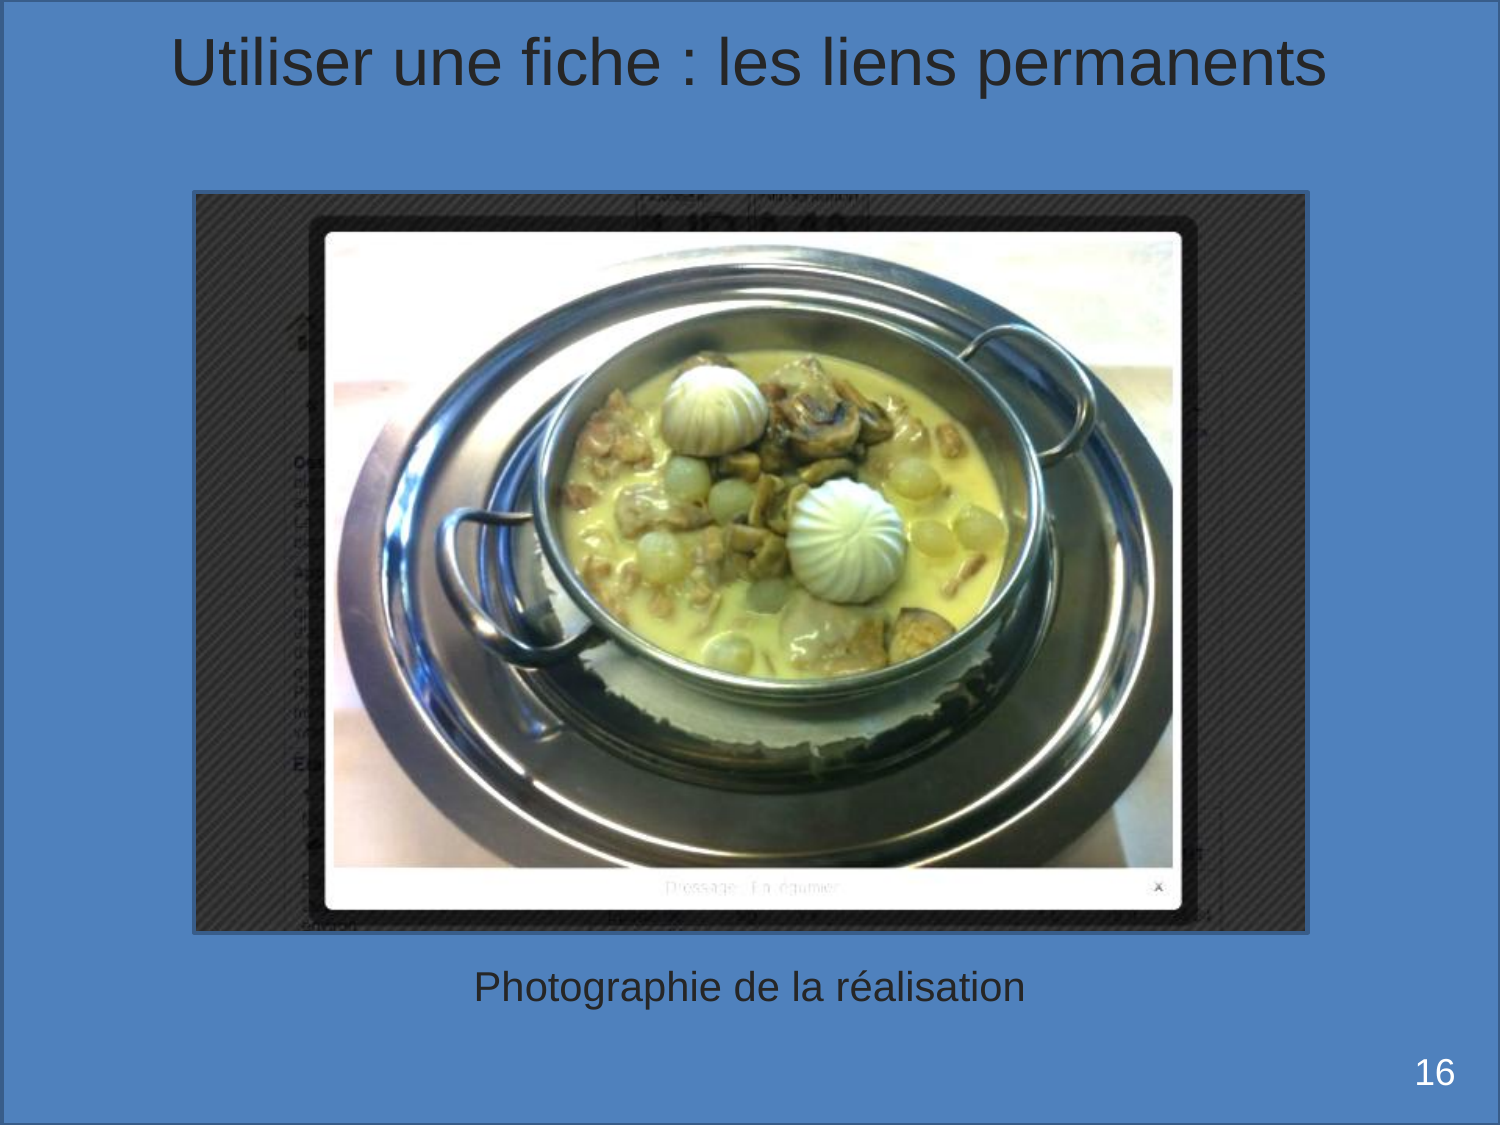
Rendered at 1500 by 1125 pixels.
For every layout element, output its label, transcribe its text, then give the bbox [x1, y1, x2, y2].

text_box <numéro> [1387, 1040, 1483, 1101]
text_box Utiliser une fiche : les liens permanents [135, 10, 1365, 138]
subtitle Photographie de la réalisation [135, 952, 1365, 1118]
picture [195, 193, 1307, 932]
text_box [1, 0, 1500, 1125]
